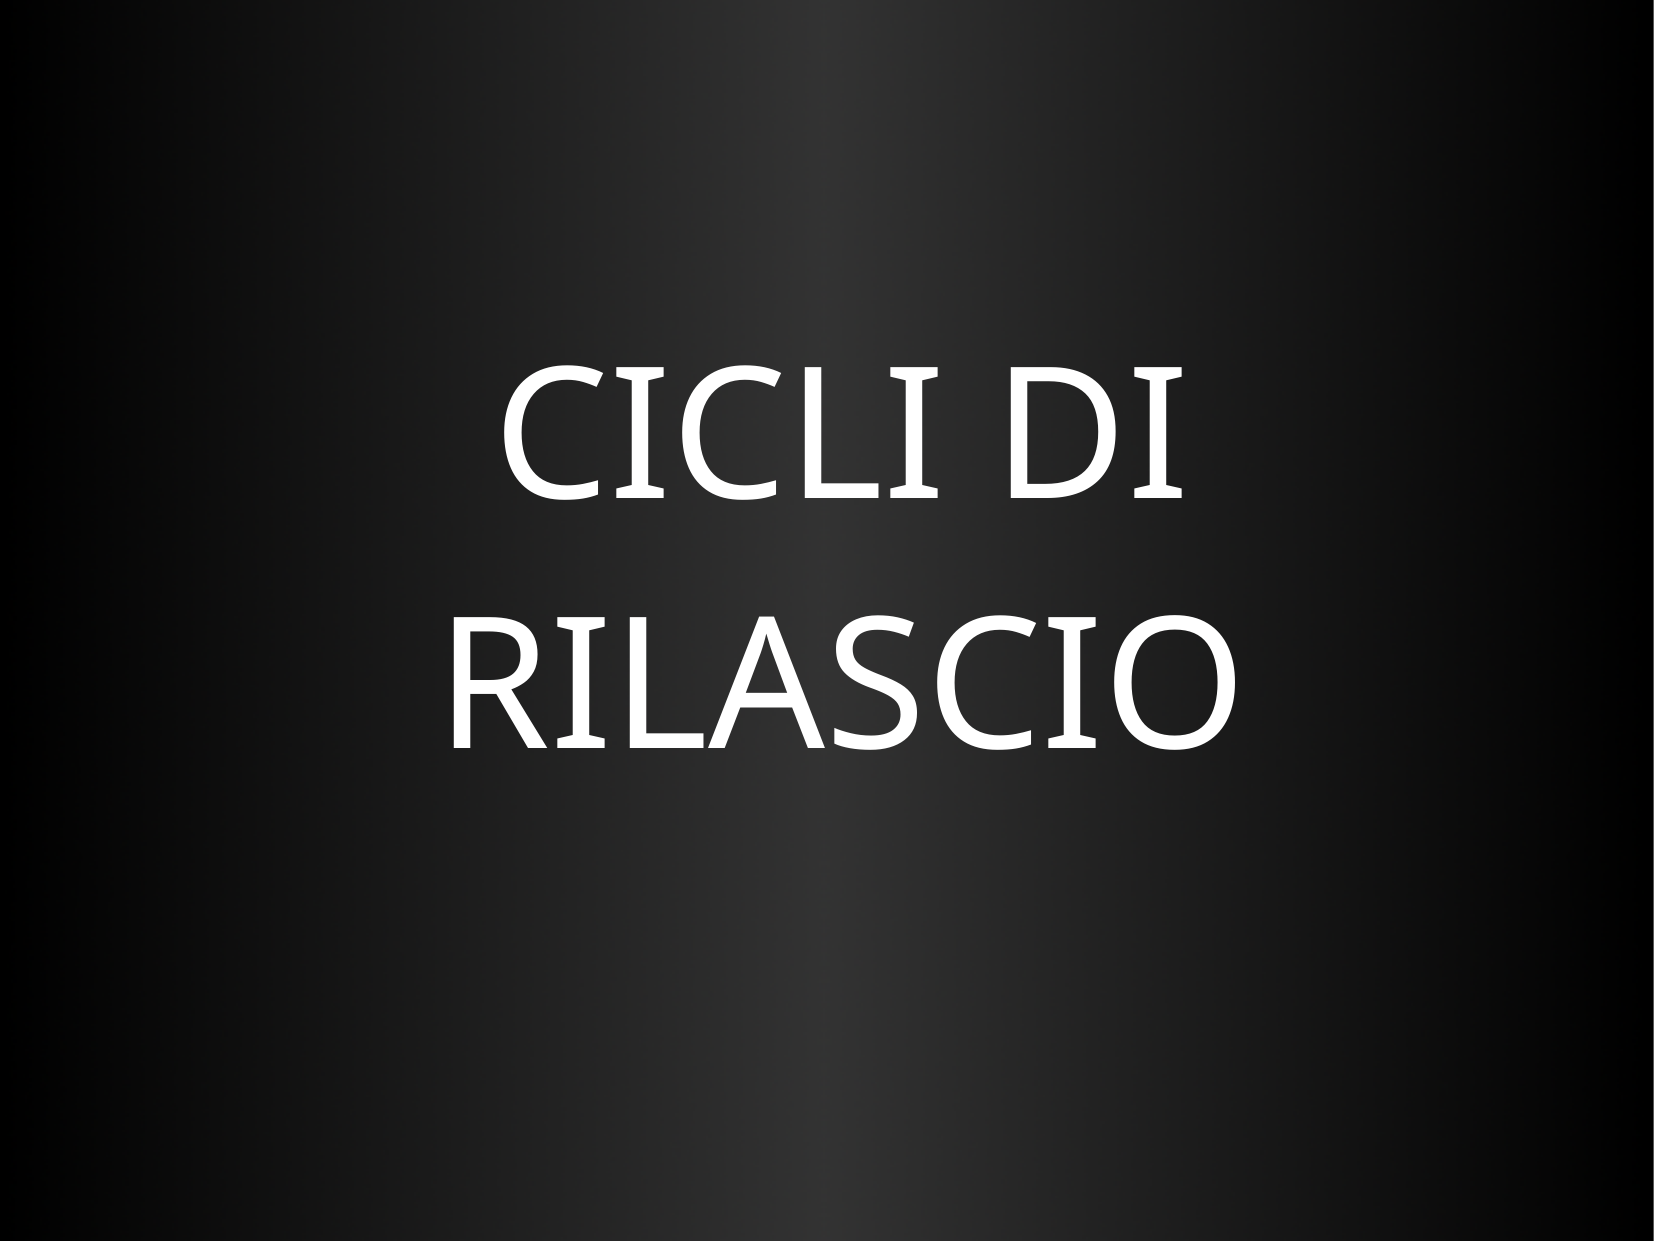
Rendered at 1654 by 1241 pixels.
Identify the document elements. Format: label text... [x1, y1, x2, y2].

text_box CICLI DI RILASCIO [59, 295, 1625, 516]
picture [0, 0, 1654, 1241]
